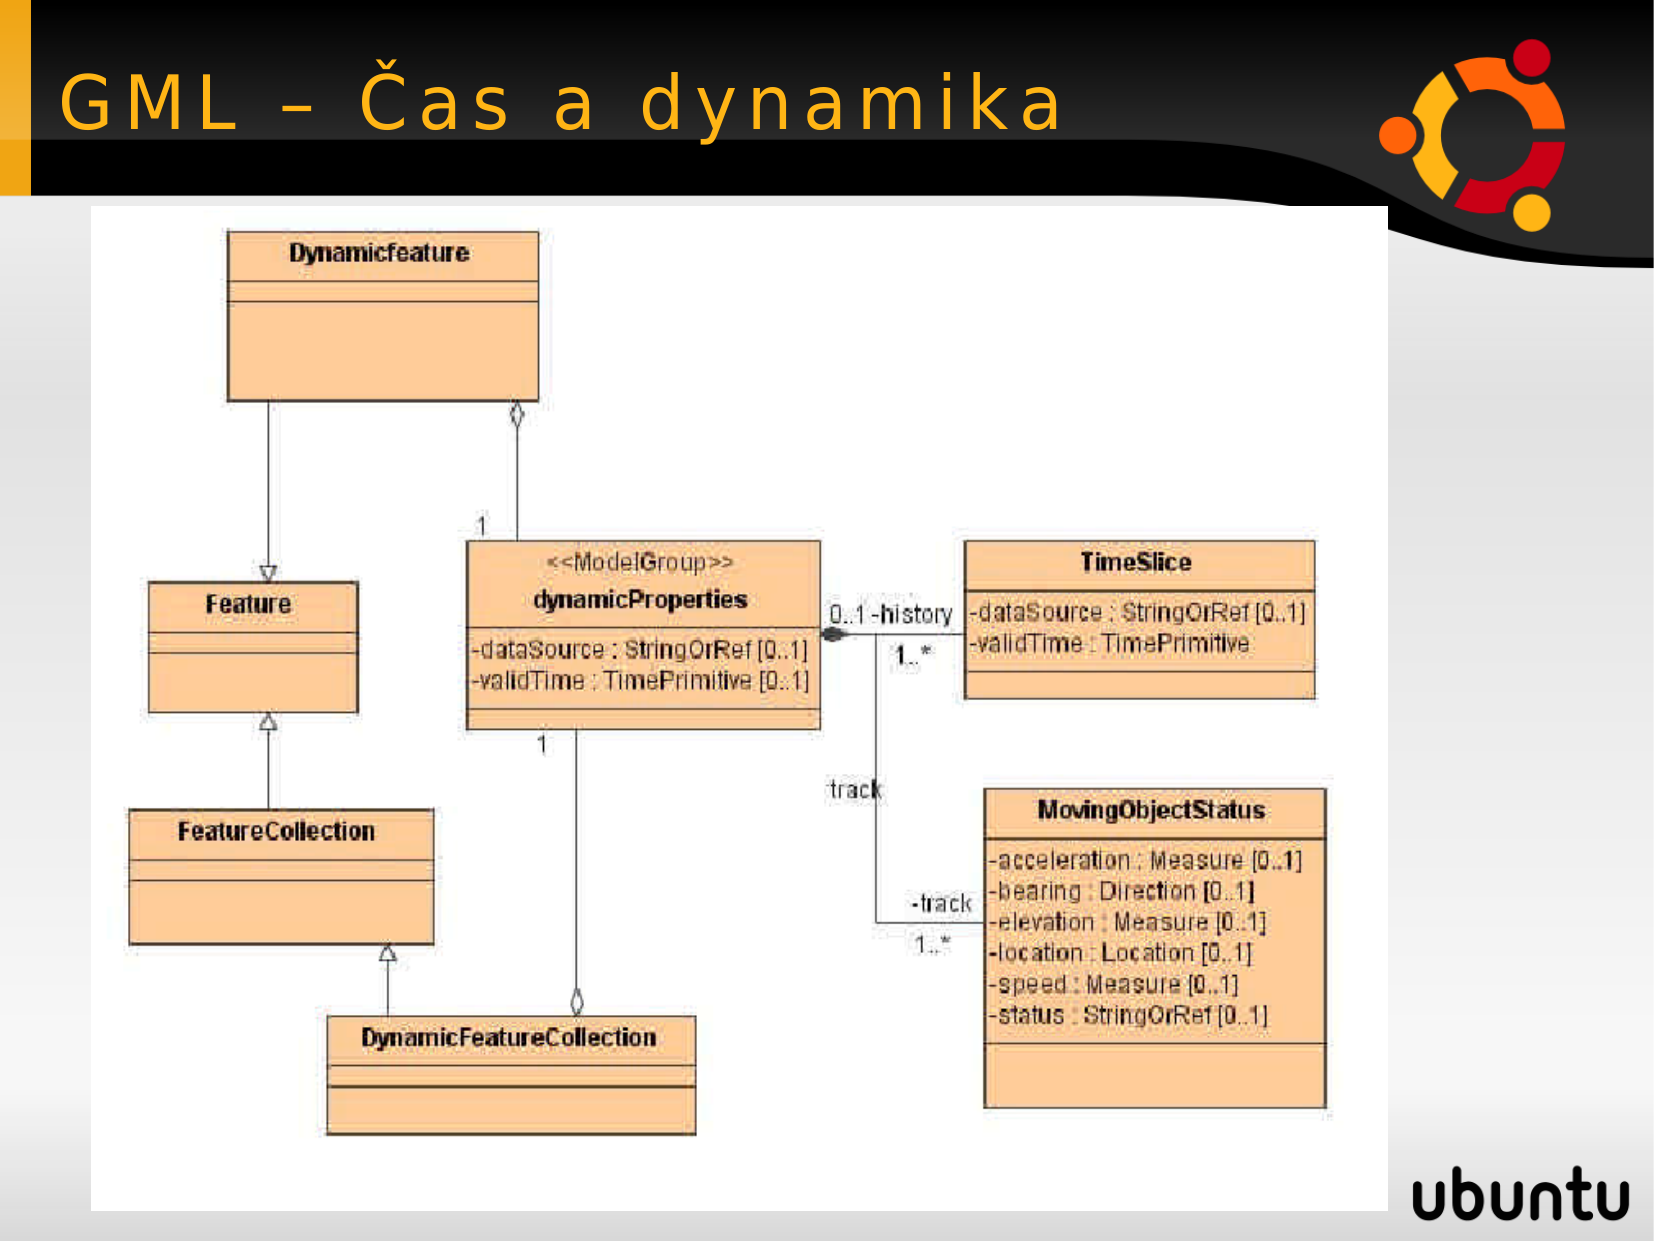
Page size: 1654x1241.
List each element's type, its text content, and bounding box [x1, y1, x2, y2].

picture [0, 0, 1654, 1241]
title GML – Čas a dynamika [59, 29, 1270, 178]
